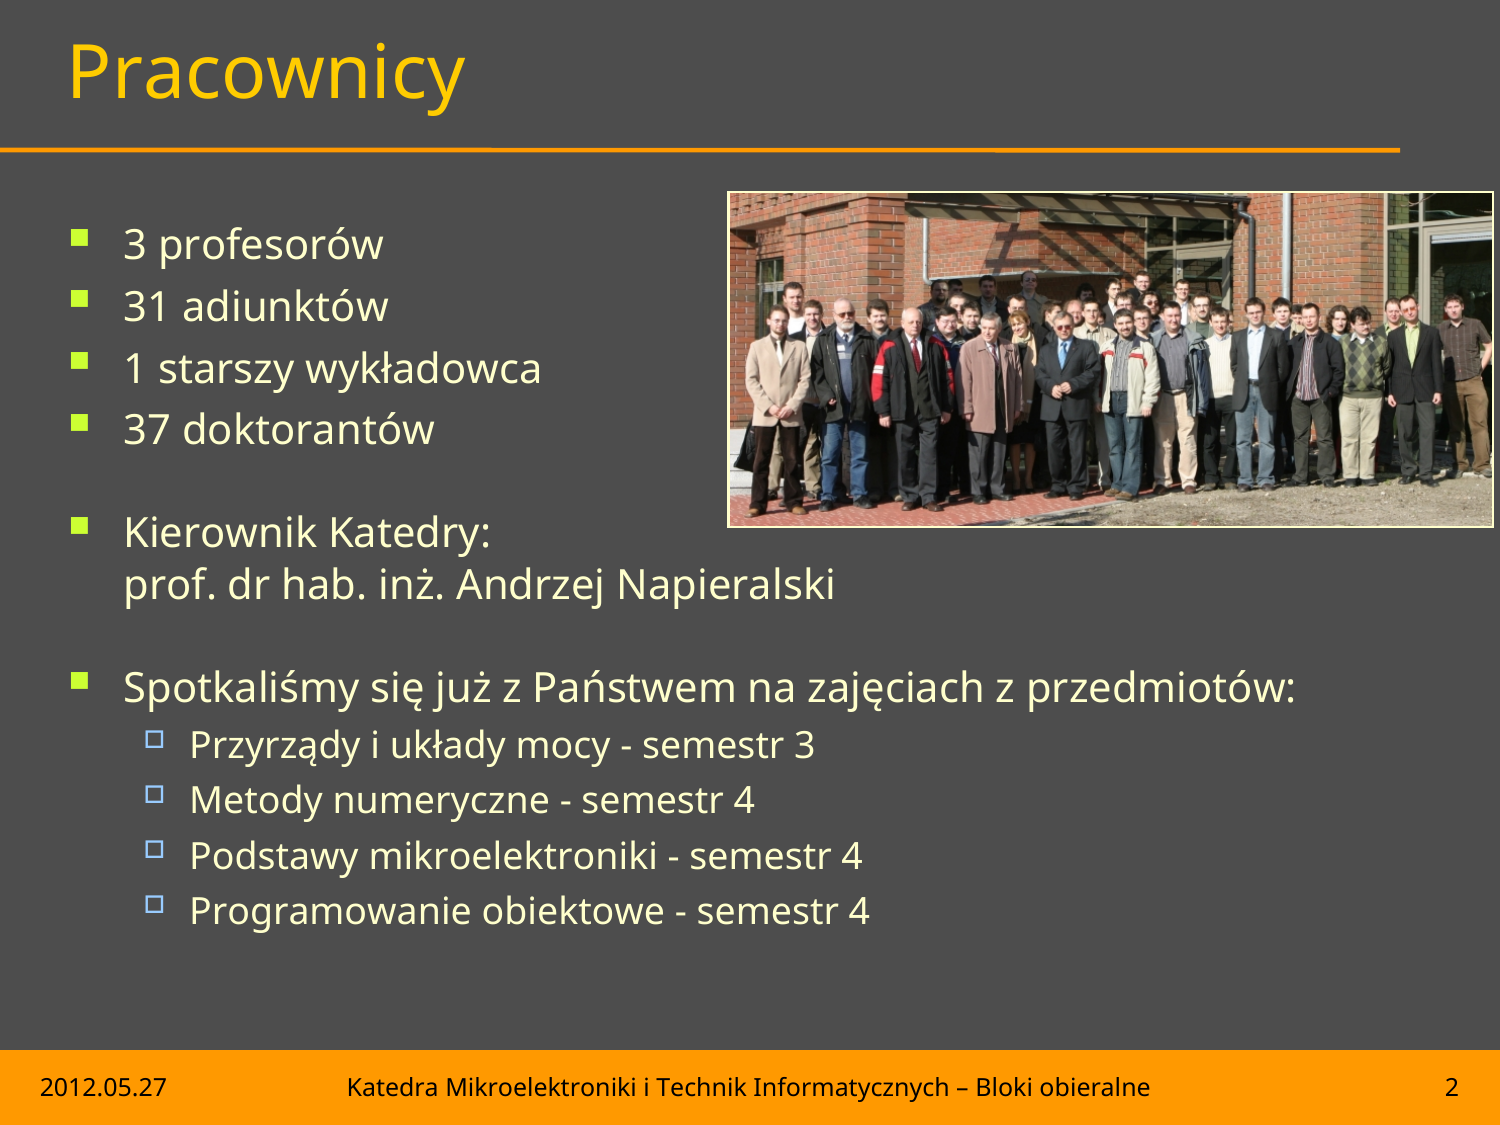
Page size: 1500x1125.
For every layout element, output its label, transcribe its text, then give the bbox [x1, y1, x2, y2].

list 3 profesorów 31 adiunktów 1 starszy wykładowca 37 doktorantów Kierownik Katedry: prof. dr hab. inż. Andrzej Napieralski Spotkaliśmy się już z Państwem na zajęciach z przedmiotów: Przyrządy i układy mocy - semestr 3 Metody numeryczne - semestr 4 Podstawy mikroelektroniki - semestr 4 Programowanie obiektowe - semestr 4 [53, 211, 1477, 1004]
picture [729, 193, 1493, 527]
title Pracownicy [52, 12, 1469, 127]
